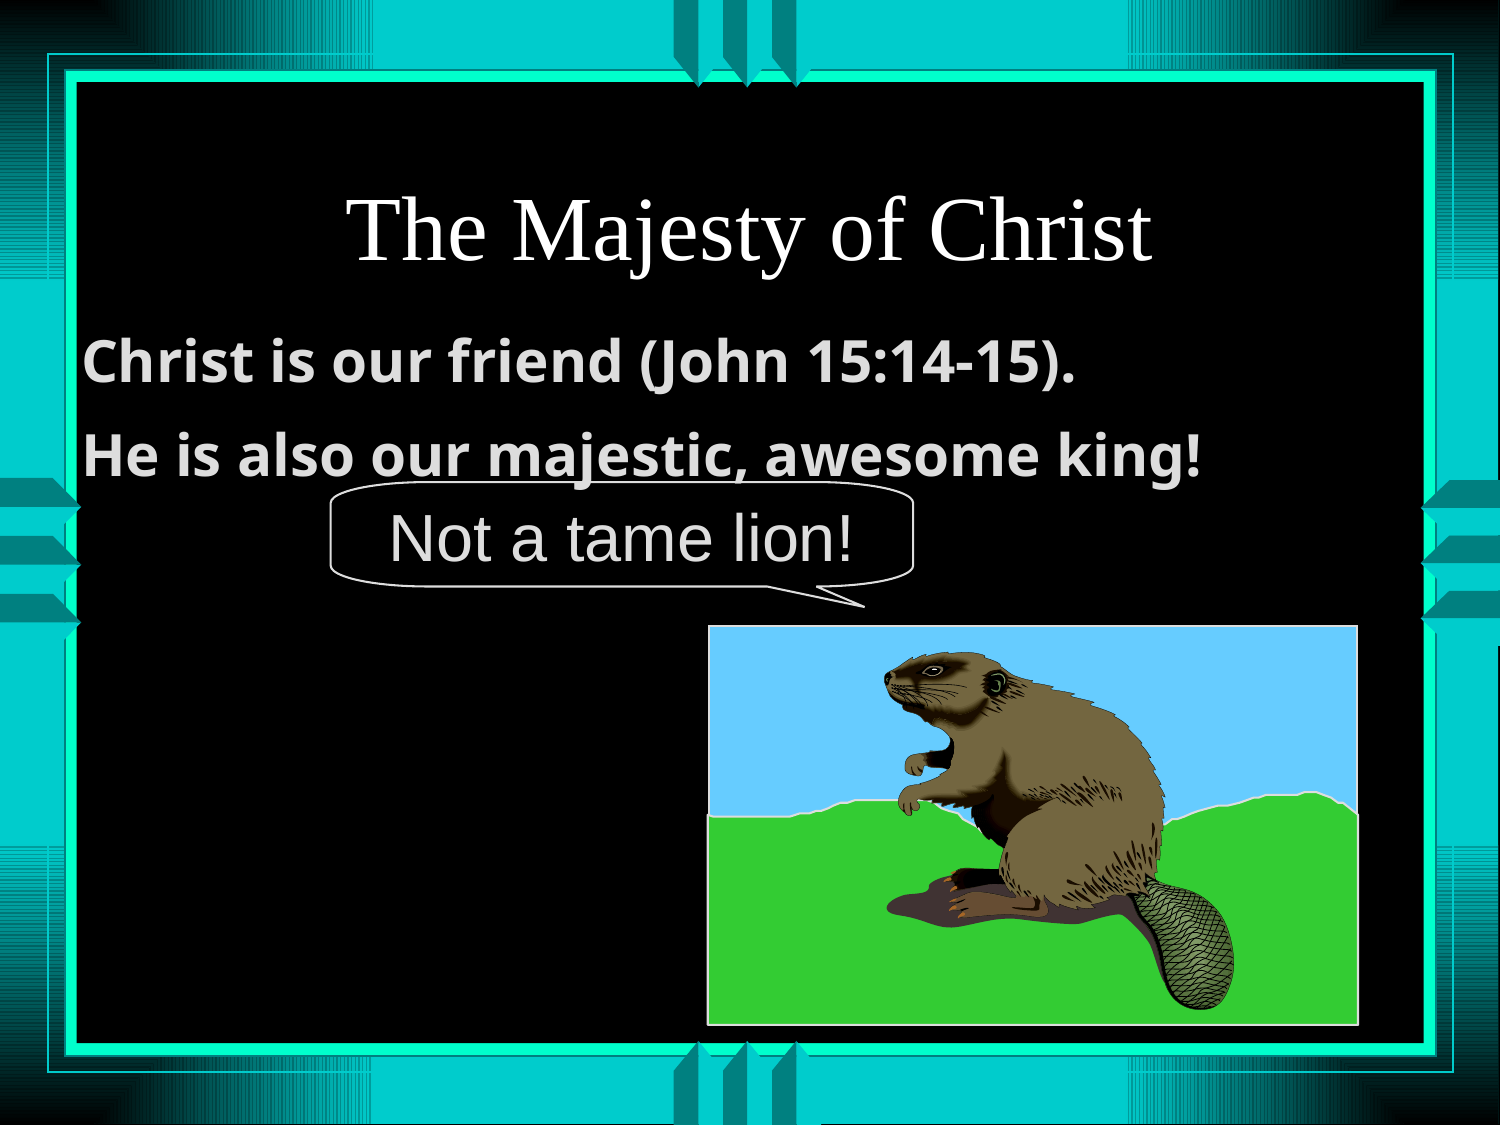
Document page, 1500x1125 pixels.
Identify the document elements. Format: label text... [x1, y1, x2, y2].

picture [881, 649, 1237, 1013]
title The Majesty of Christ [112, 99, 1388, 288]
text_box [707, 625, 1359, 1025]
text_box Not a tame lion! [330, 482, 914, 608]
list Christ is our friend (John 15:14-15). He is also our majestic, awesome king! [65, 312, 1435, 513]
